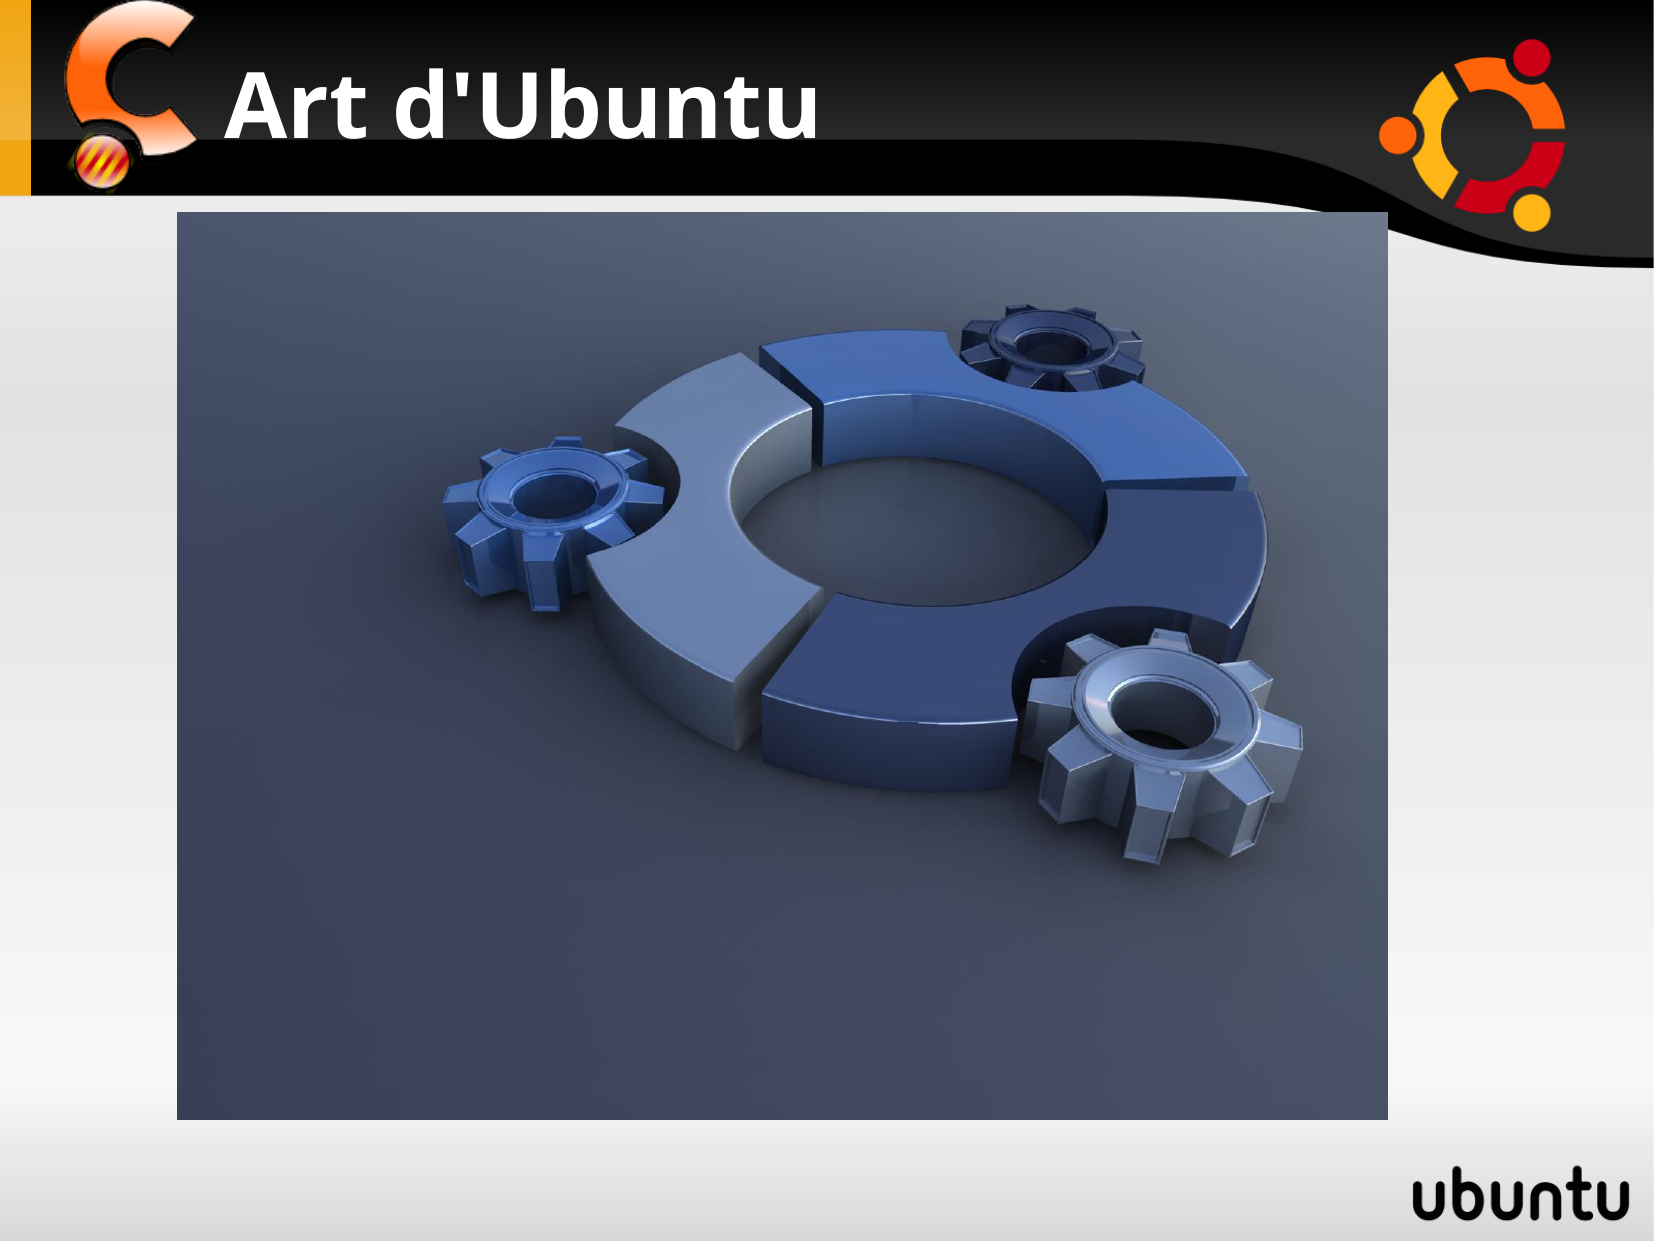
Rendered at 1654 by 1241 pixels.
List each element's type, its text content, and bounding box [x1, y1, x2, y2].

title Art d'Ubuntu [76, 0, 1565, 208]
picture [0, 0, 1654, 1241]
